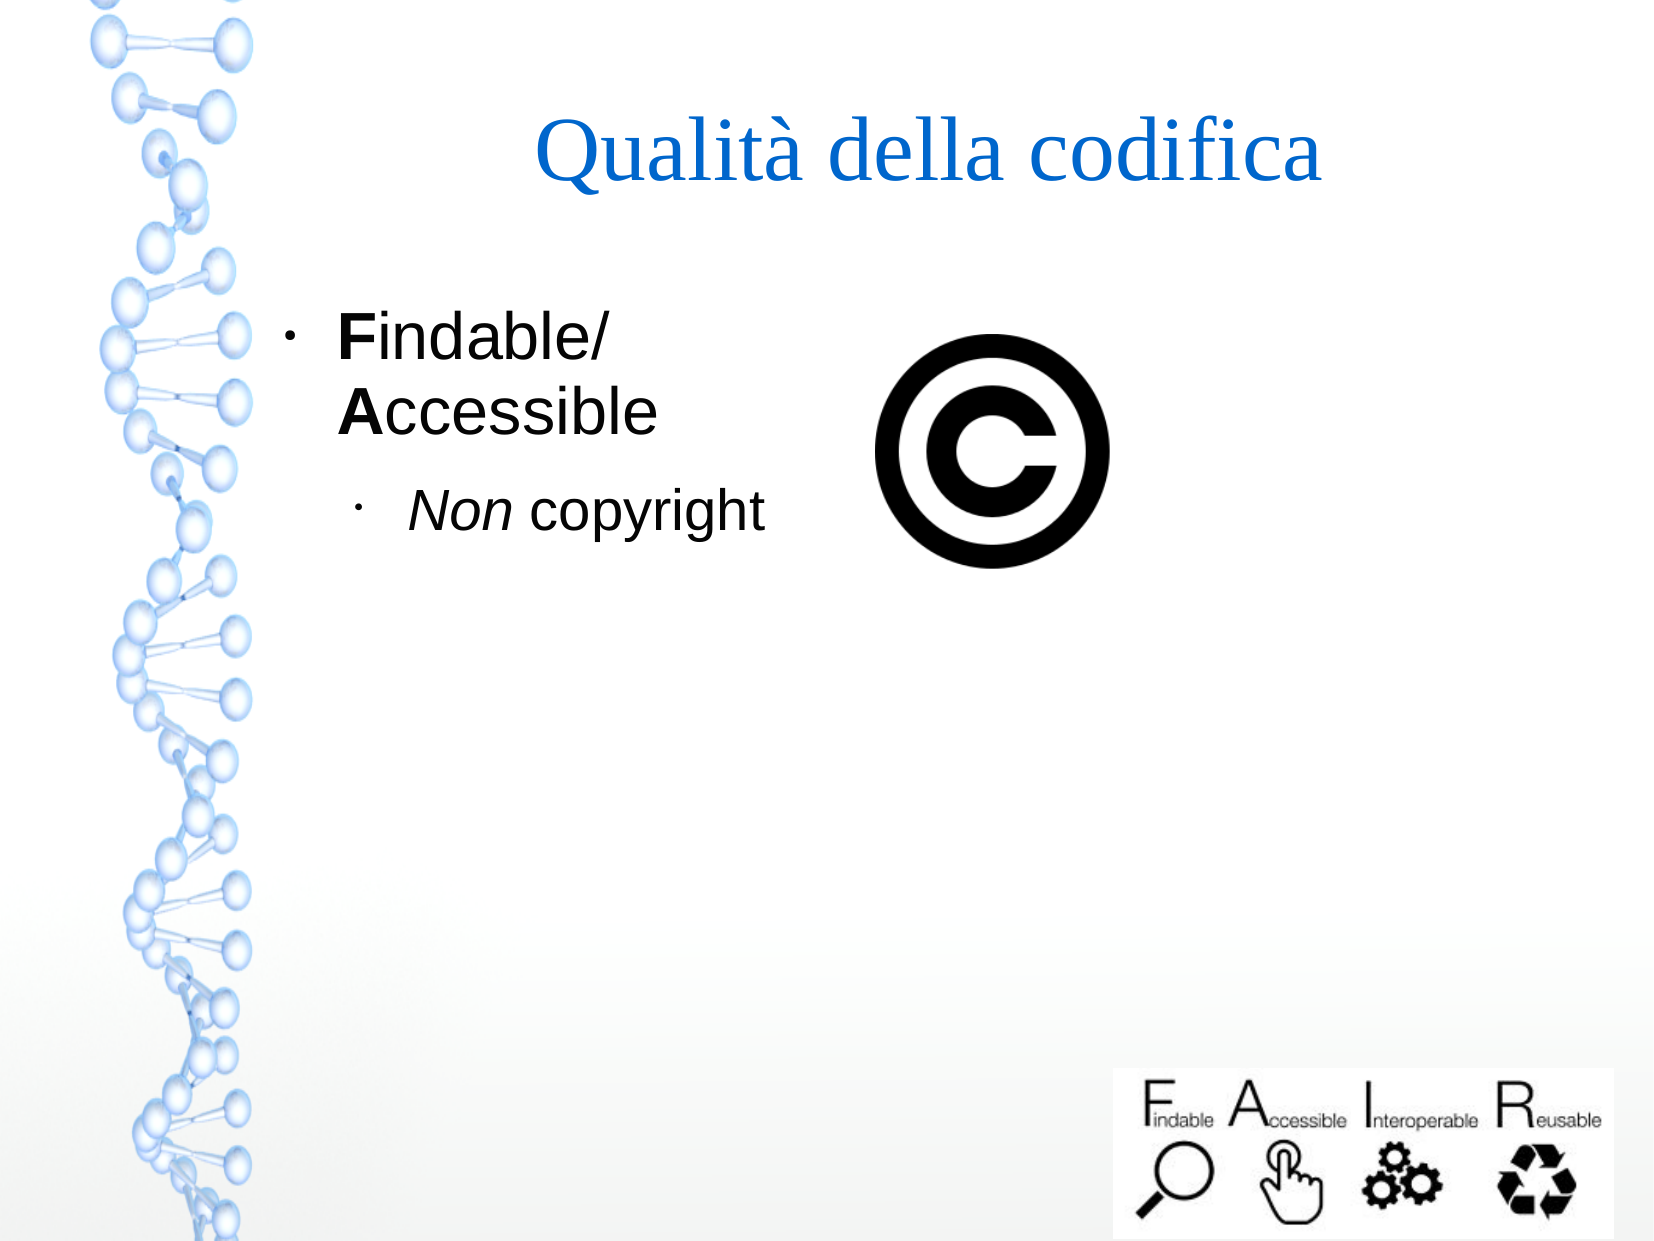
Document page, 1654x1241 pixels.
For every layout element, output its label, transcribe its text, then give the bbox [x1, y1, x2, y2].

picture [0, 0, 1654, 1241]
title Qualità della codifica [265, 47, 1595, 253]
list Findable/Accessible Non copyright [265, 299, 915, 1019]
